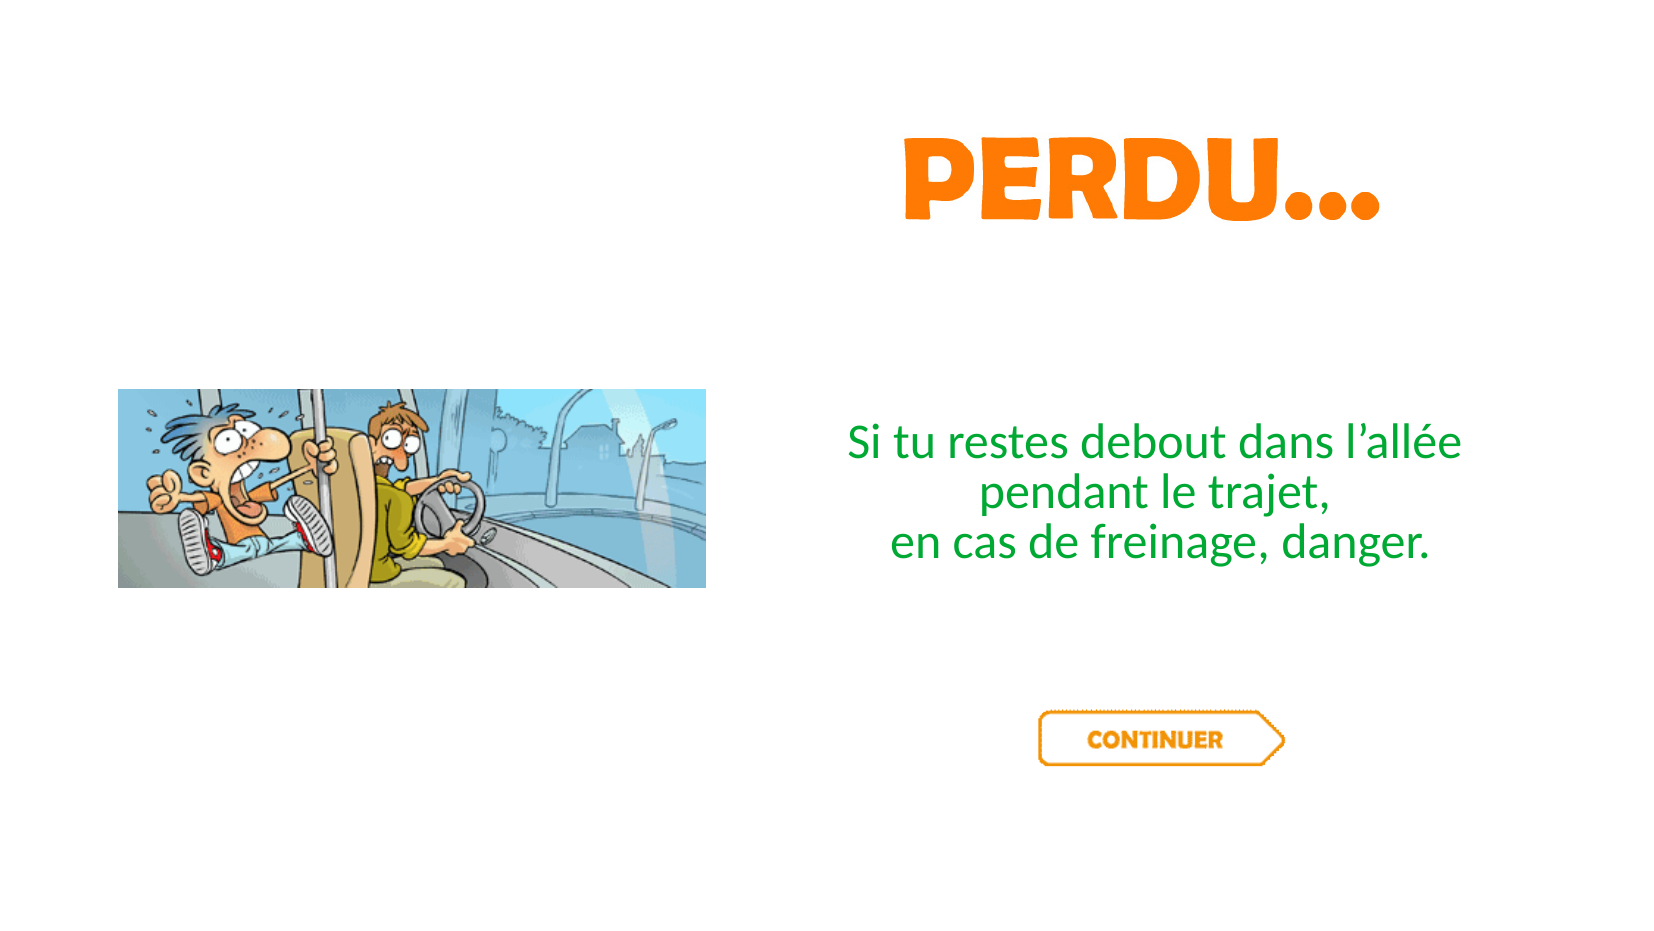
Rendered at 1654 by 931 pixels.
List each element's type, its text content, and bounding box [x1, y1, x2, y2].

text_box Si tu restes debout dans l’allée pendant le trajet, en cas de freinage, danger. [708, 413, 1613, 650]
picture [118, 389, 706, 589]
picture [874, 88, 1420, 254]
picture [1037, 708, 1288, 769]
